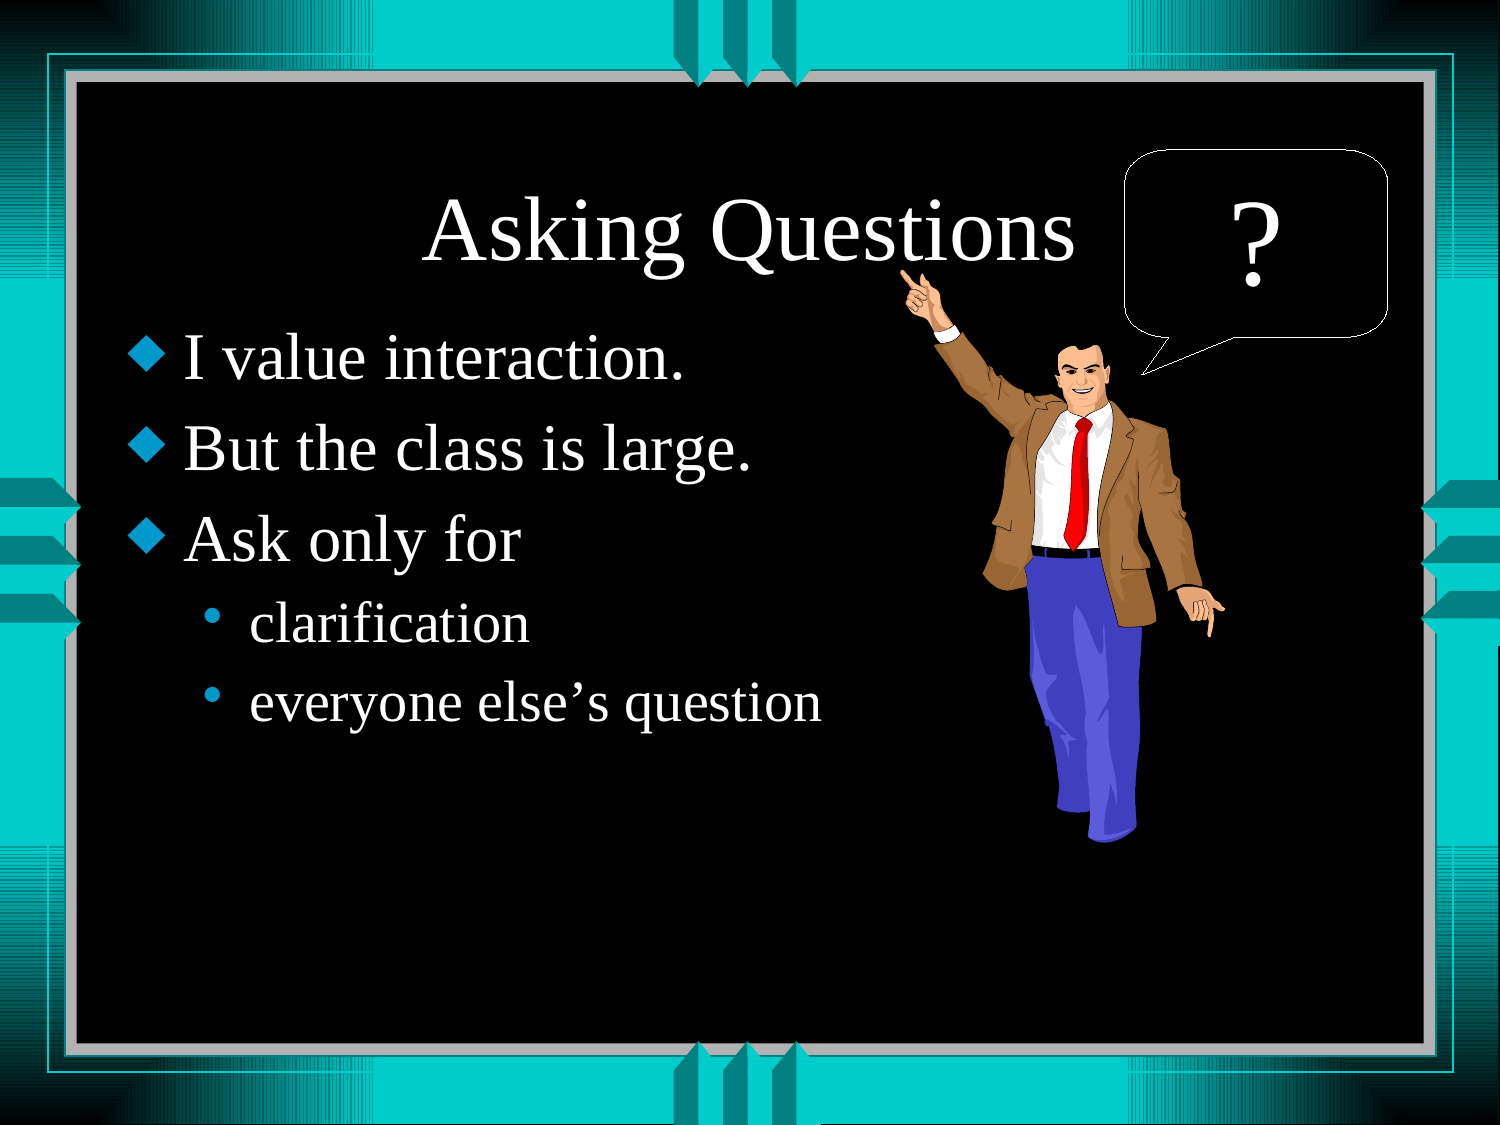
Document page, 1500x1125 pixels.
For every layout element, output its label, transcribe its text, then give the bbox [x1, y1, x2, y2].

list I value interaction. But the class is large. Ask only for clarification everyone else’s question [112, 312, 1388, 988]
chart [899, 269, 1125, 312]
title Asking Questions [112, 99, 1388, 288]
text_box ? [1124, 149, 1388, 375]
